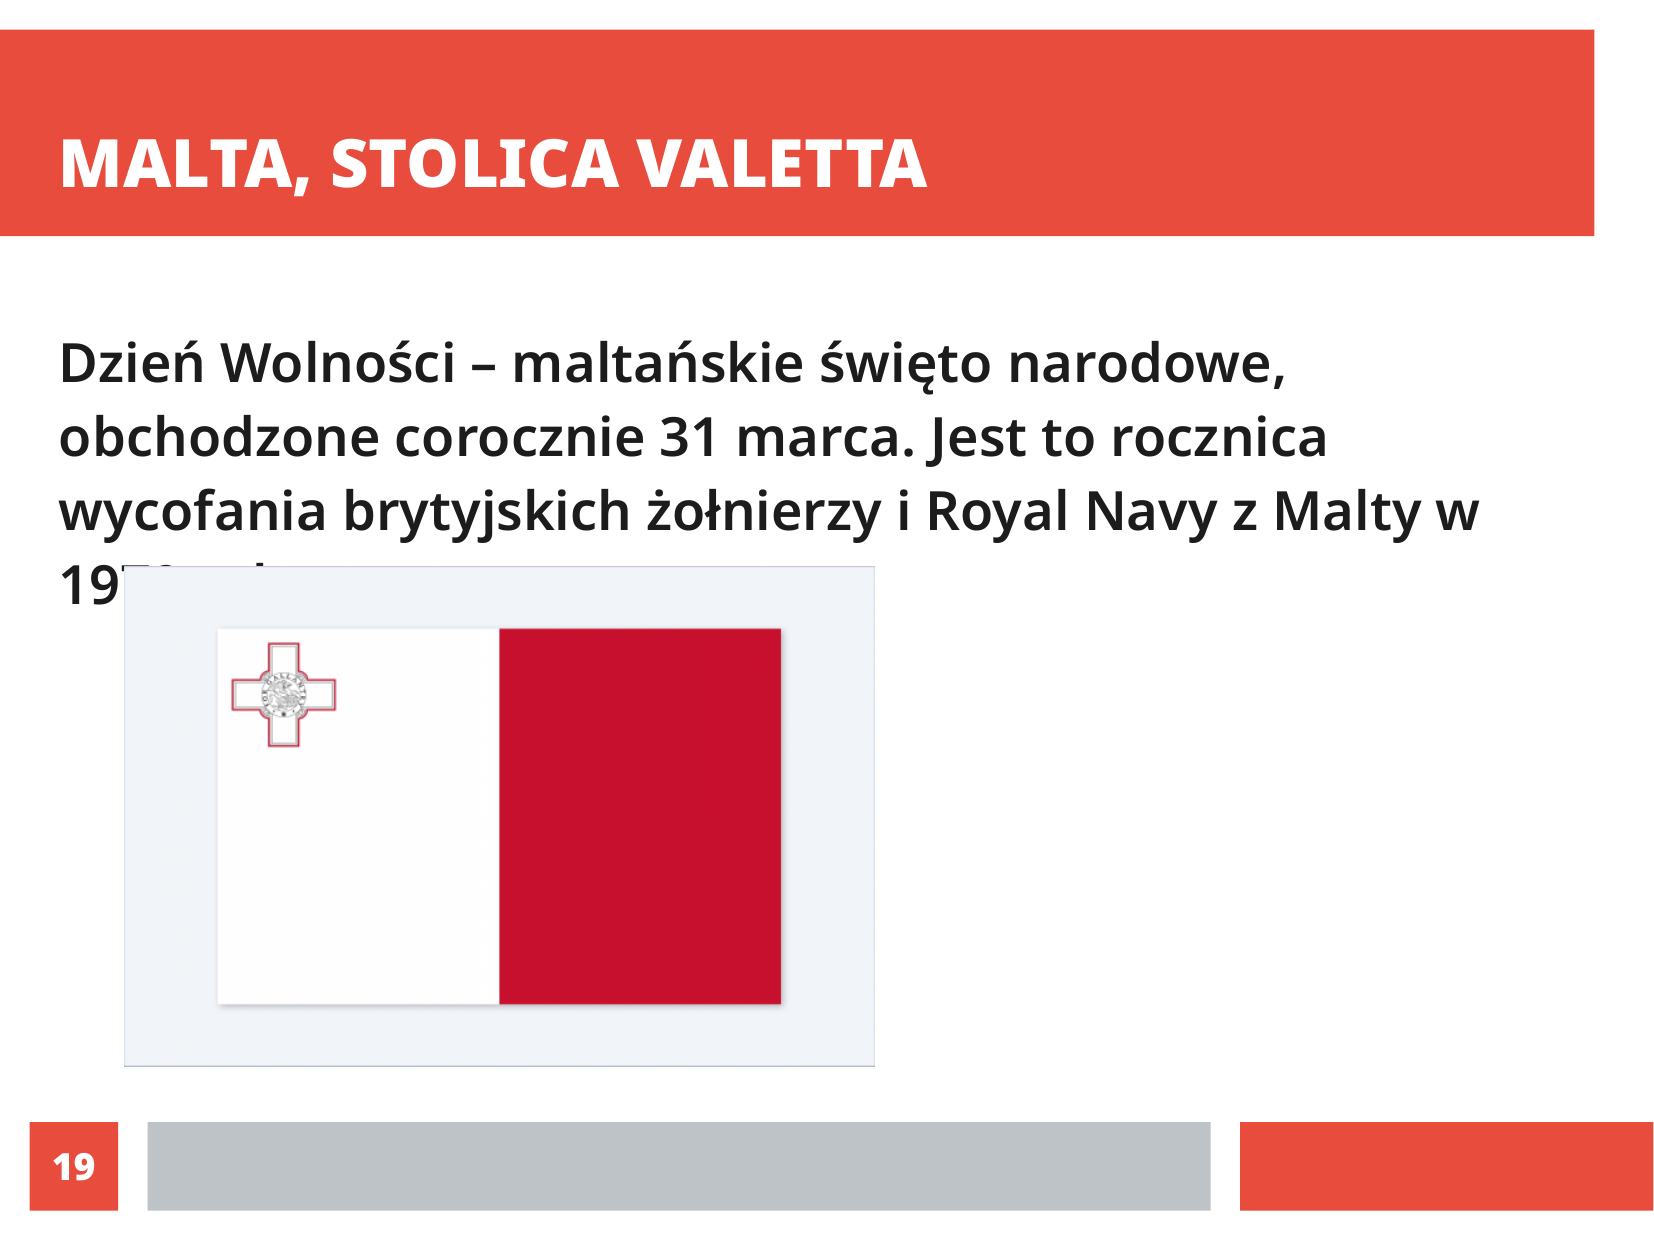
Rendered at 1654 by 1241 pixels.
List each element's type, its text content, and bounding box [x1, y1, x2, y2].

list Dzień Wolności – maltańskie święto narodowe, obchodzone corocznie 31 marca. Jest to rocznica wycofania brytyjskich żołnierzy i Royal Navy z Malty w 1979 roku. [59, 324, 1565, 1093]
title MALTA, STOLICA VALETTA [59, 59, 1595, 207]
picture [124, 566, 875, 1067]
